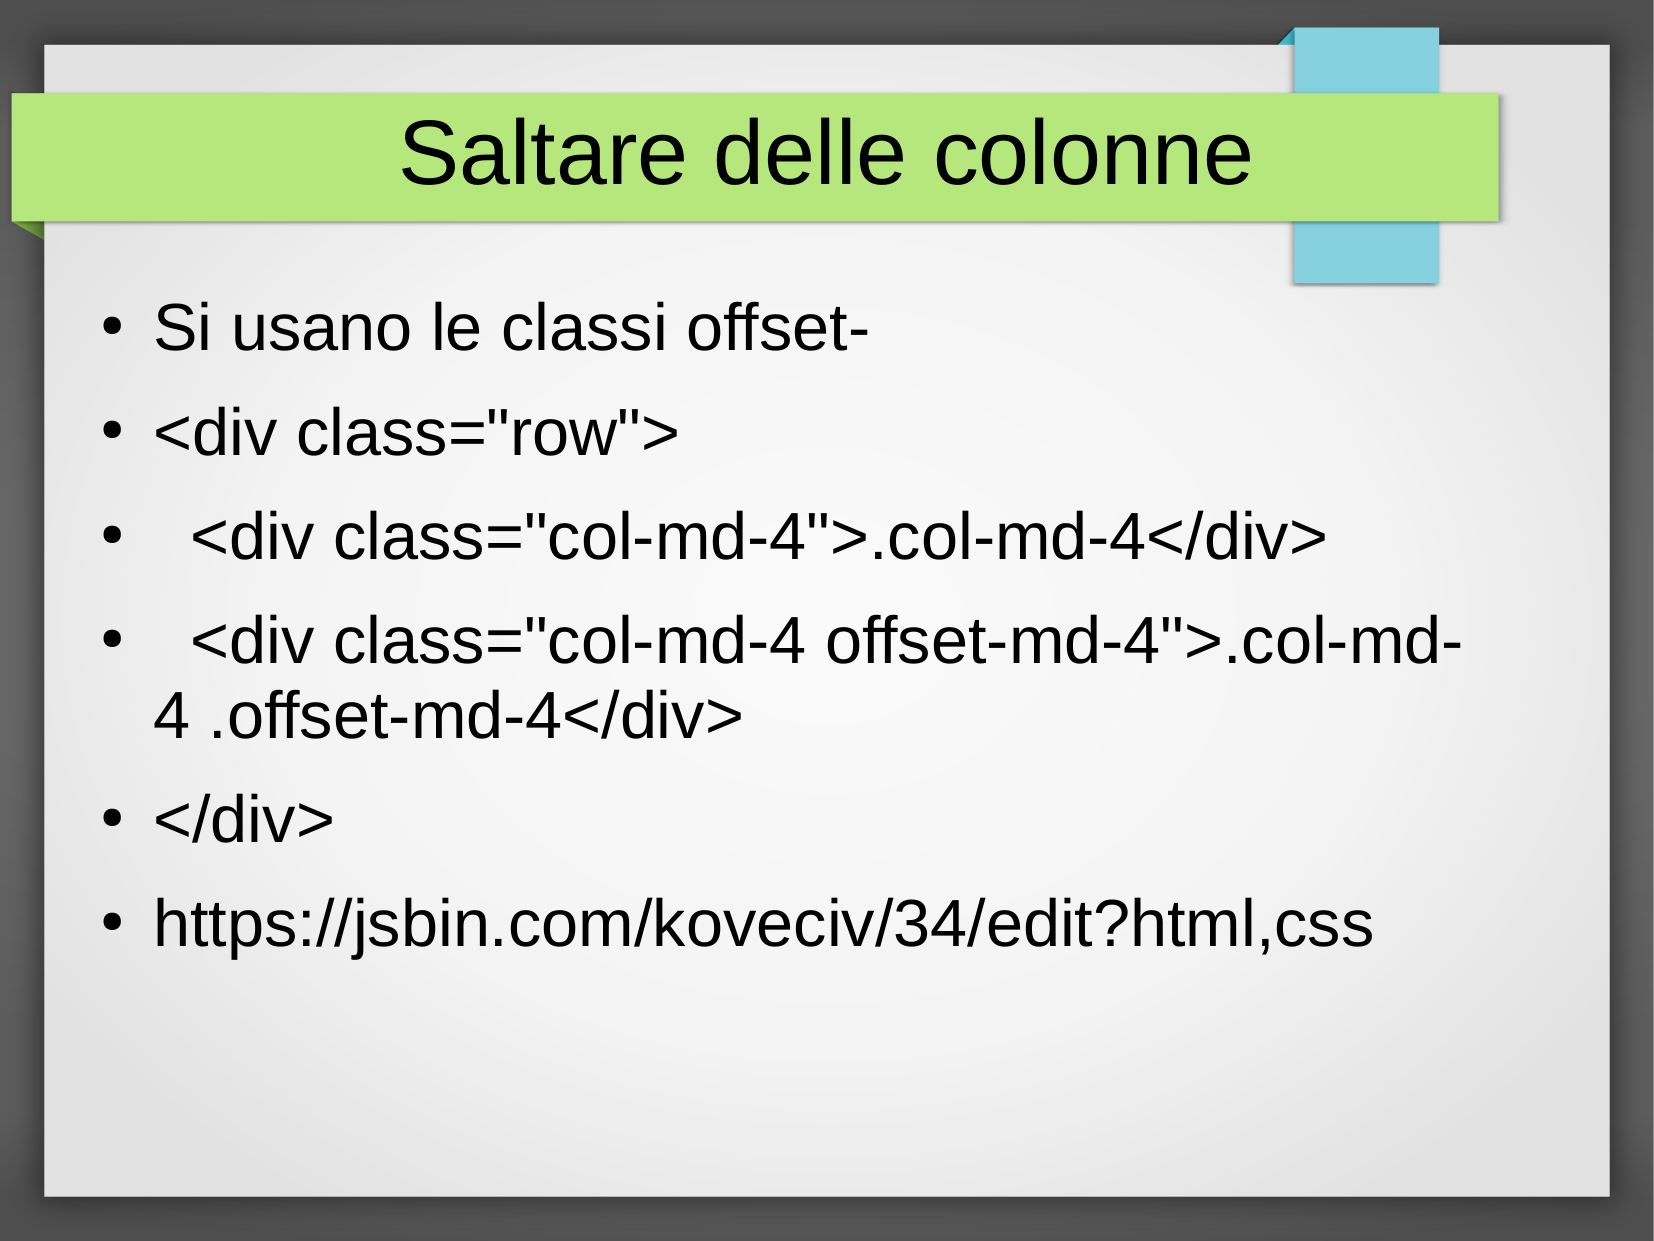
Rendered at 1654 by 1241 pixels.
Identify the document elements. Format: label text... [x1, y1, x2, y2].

title Saltare delle colonne [82, 49, 1571, 257]
picture [0, 0, 1654, 1241]
list Si usano le classi offset- <div class="row"> <div class="col-md-4">.col-md-4</div> <div class="col-md-4 offset-md-4">.col-md-4 .offset-md-4</div> </div> https://jsbin.com/koveciv/34/edit?html,css [82, 290, 1571, 1158]
